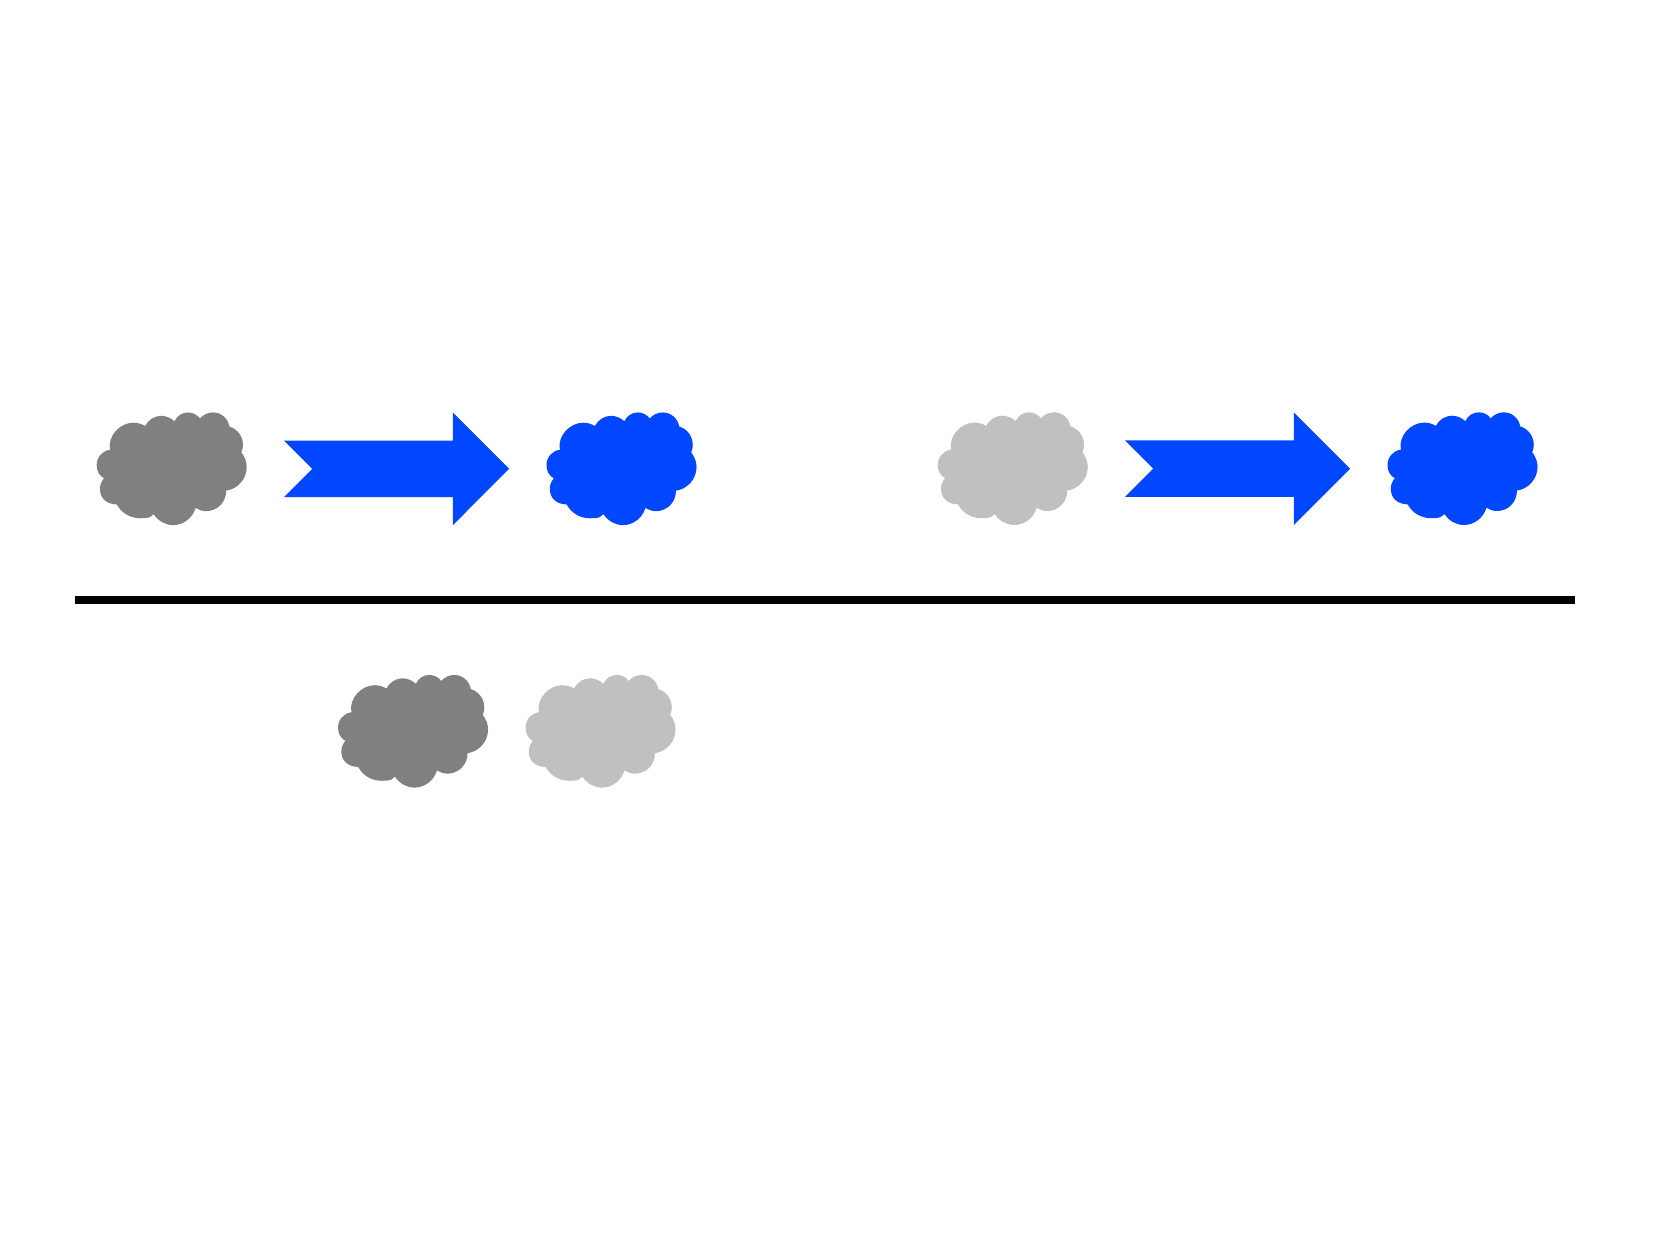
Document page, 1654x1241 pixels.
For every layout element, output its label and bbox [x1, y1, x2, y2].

text_box [1387, 412, 1538, 526]
text_box [338, 674, 489, 788]
text_box [1125, 412, 1351, 526]
text_box [937, 412, 1088, 526]
text_box [525, 674, 676, 788]
text_box [284, 412, 510, 526]
text_box [546, 412, 697, 526]
text_box [96, 412, 247, 526]
